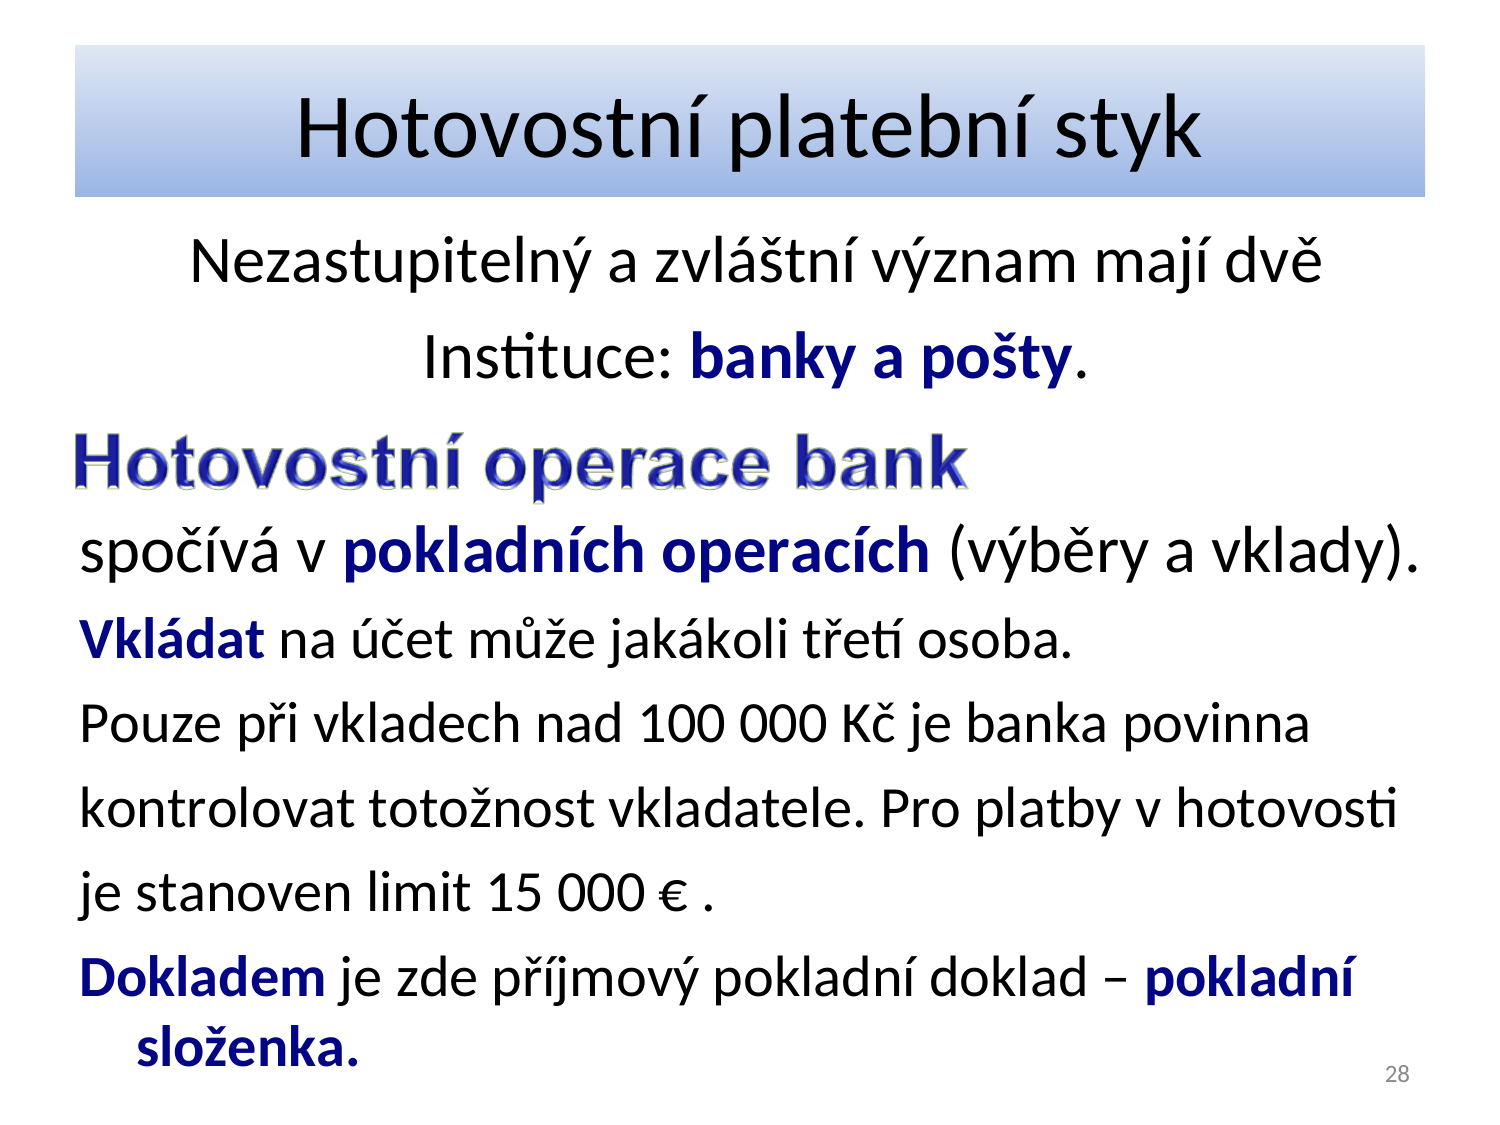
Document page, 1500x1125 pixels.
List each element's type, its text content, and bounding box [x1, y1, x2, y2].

title Hotovostní platební styk [75, 45, 1426, 197]
text_box <číslo> [1074, 1042, 1426, 1103]
list Nezastupitelný a zvláštní význam mají dvě Instituce: banky a pošty. spočívá v pokladních operacích (výběry a vklady). Vkládat na účet může jakákoli třetí osoba. Pouze při vkladech nad 100 000 Kč je banka povinna kontrolovat totožnost vkladatele. Pro platby v hotovosti je stanoven limit 15 000 € . Dokladem je zde příjmový pokladní doklad – pokladní složenka. [64, 207, 1449, 1125]
picture [23, 390, 1016, 516]
